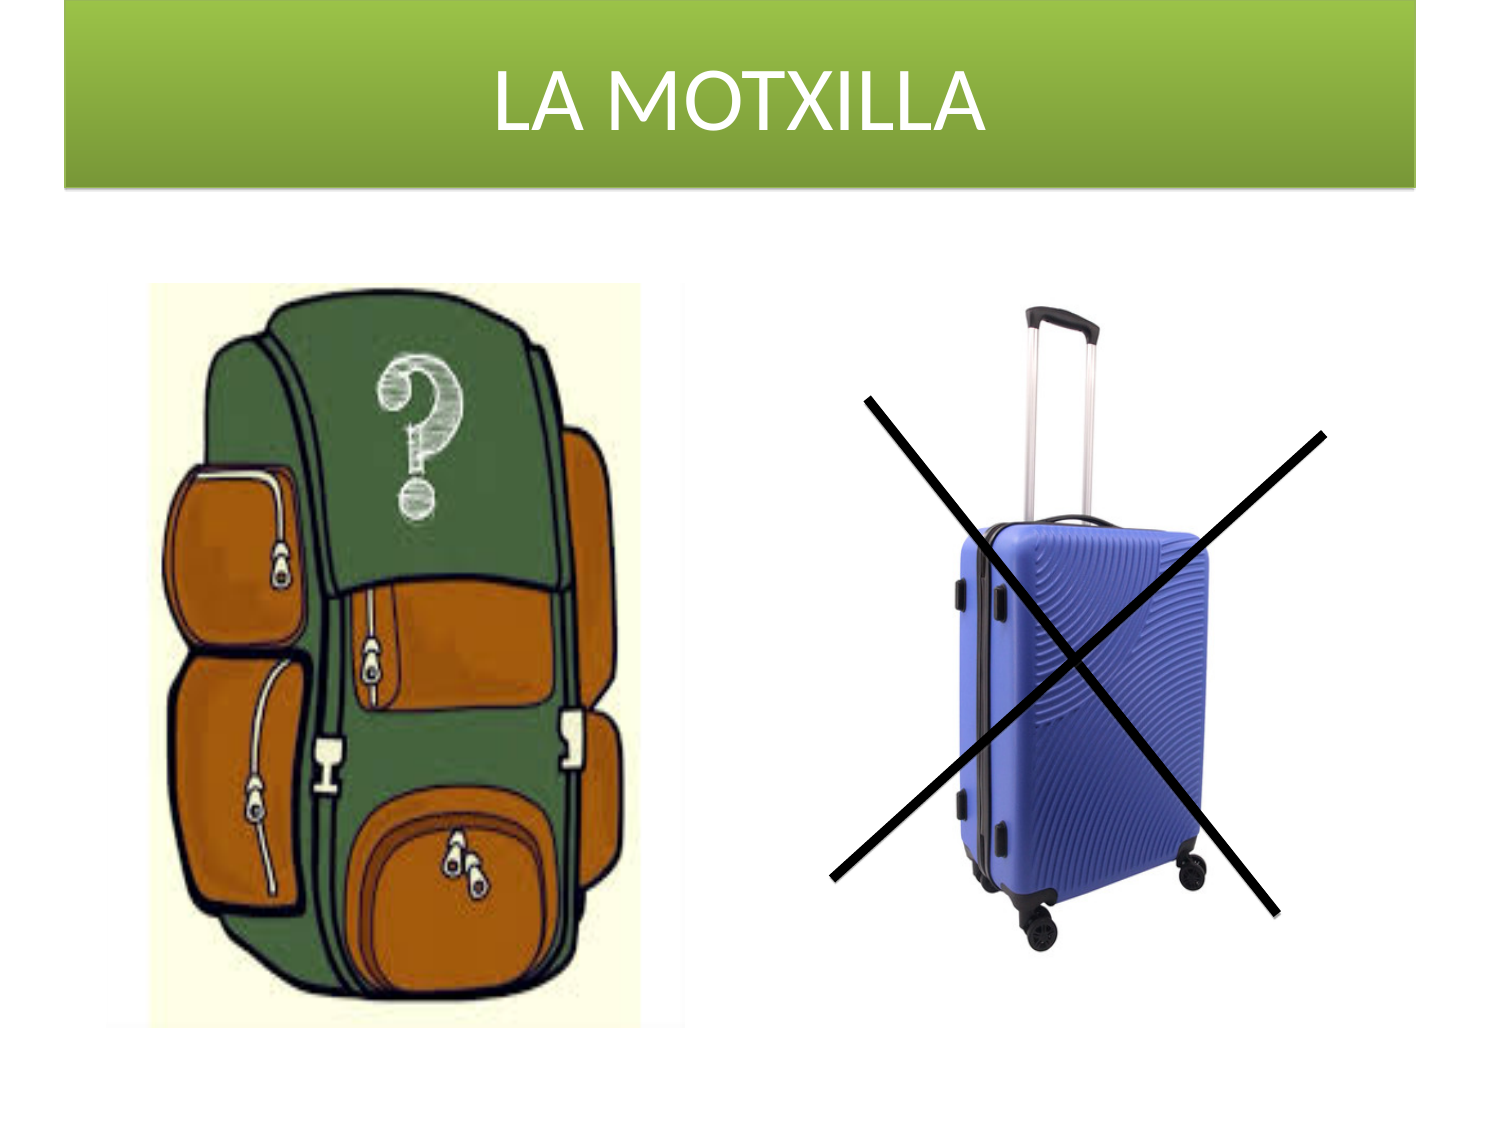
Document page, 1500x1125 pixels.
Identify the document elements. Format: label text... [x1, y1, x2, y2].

picture [106, 283, 685, 1028]
text_box LA MOTXILLA [64, 0, 1415, 188]
picture [741, 259, 1418, 995]
